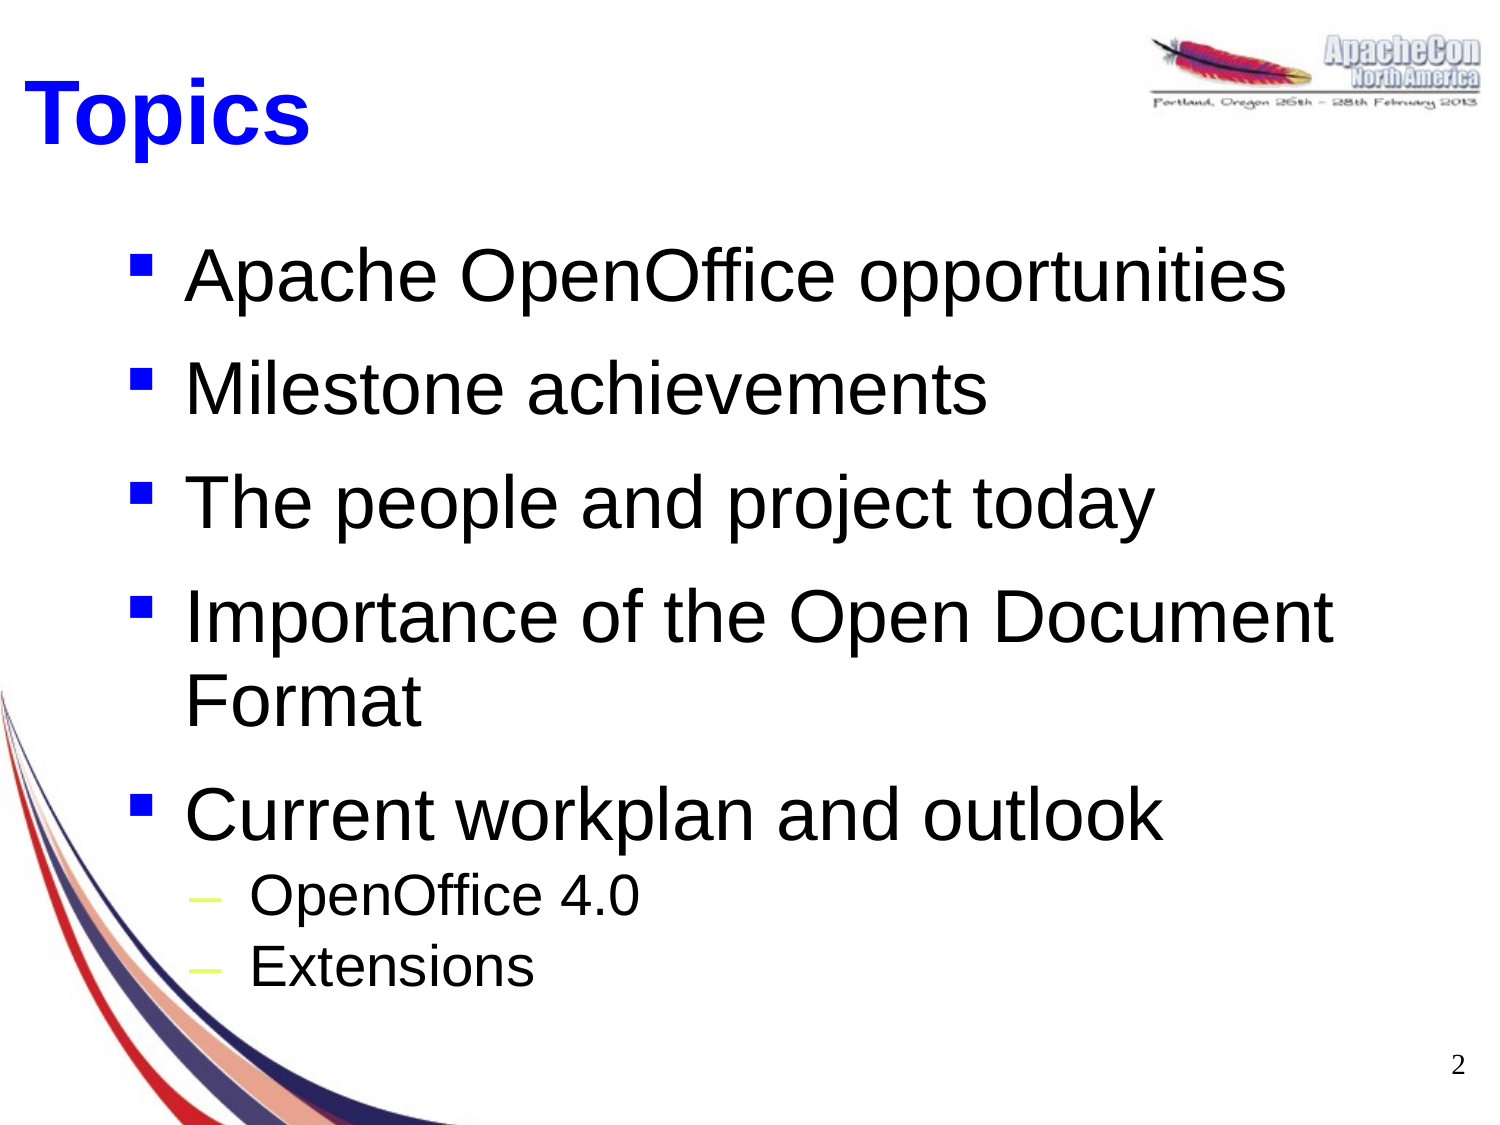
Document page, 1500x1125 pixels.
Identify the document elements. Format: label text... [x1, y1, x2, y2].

list Apache OpenOffice opportunities Milestone achievements The people and project today Importance of the Open Document Format Current workplan and outlook OpenOffice 4.0 Extensions [124, 233, 1401, 999]
text_box Topics [24, 61, 1471, 165]
picture [0, 0, 1500, 1125]
